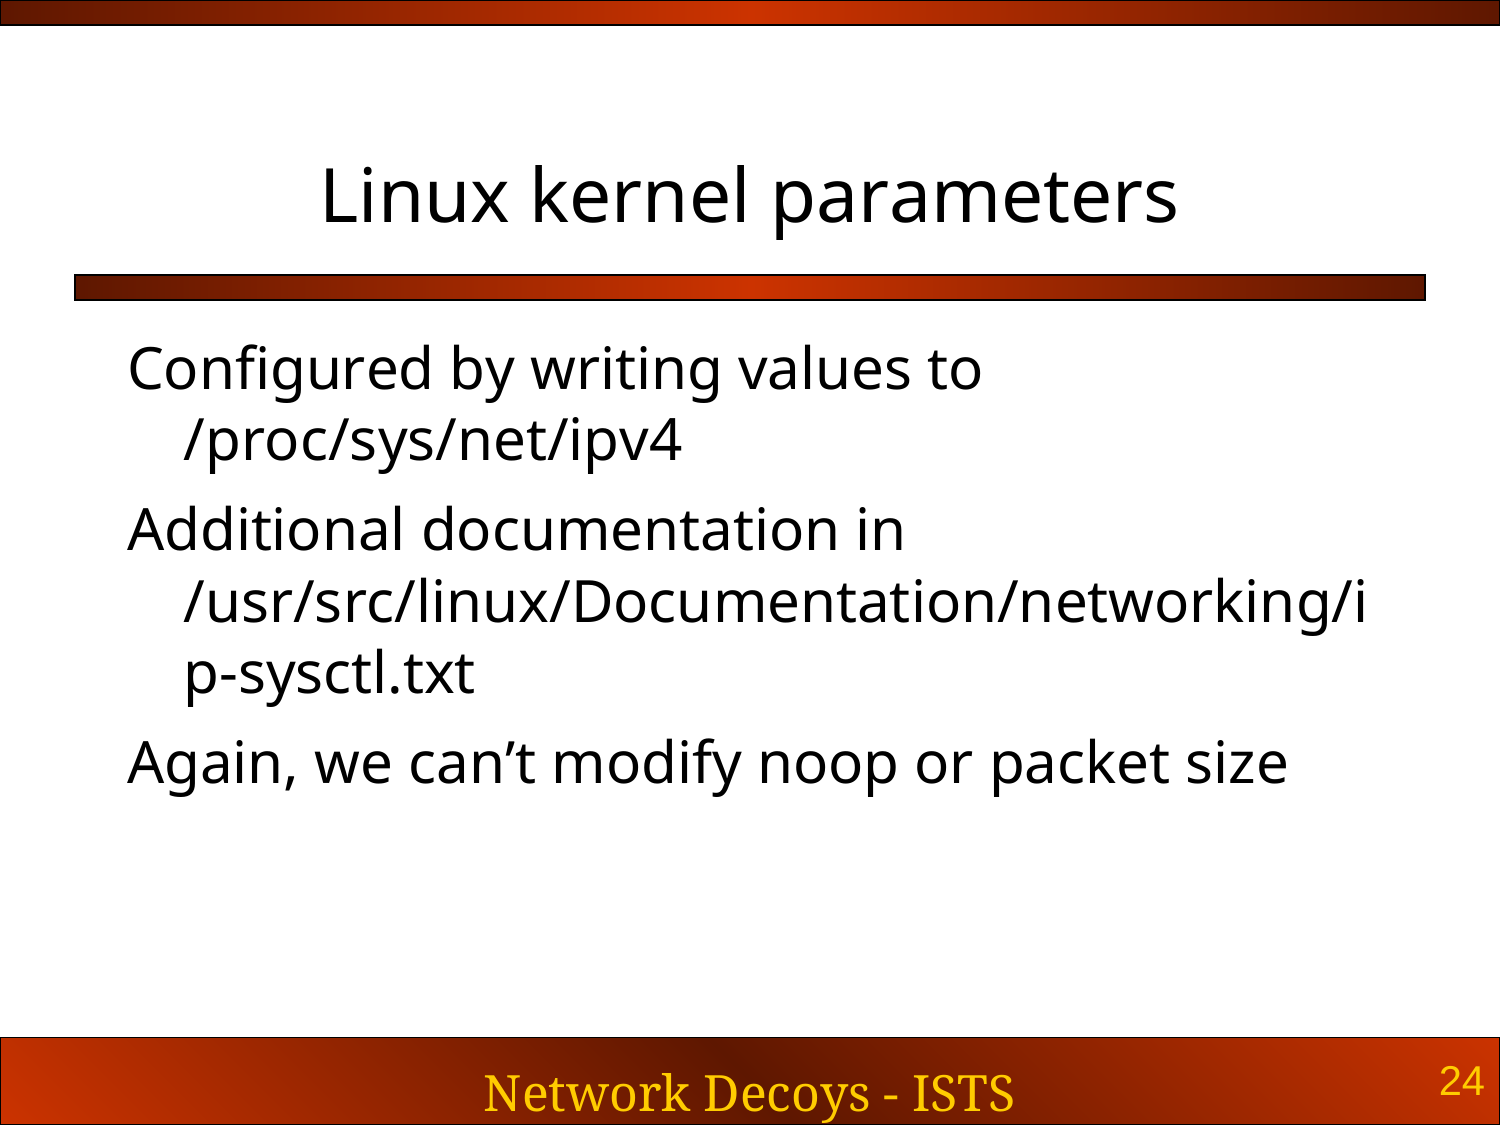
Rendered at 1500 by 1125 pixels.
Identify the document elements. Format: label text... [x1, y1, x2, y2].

list Configured by writing values to /proc/sys/net/ipv4 Additional documentation in /usr/src/linux/Documentation/networking/ip-sysctl.txt Again, we can’t modify noop or packet size [112, 324, 1388, 1001]
title Linux kernel parameters [112, 99, 1388, 288]
